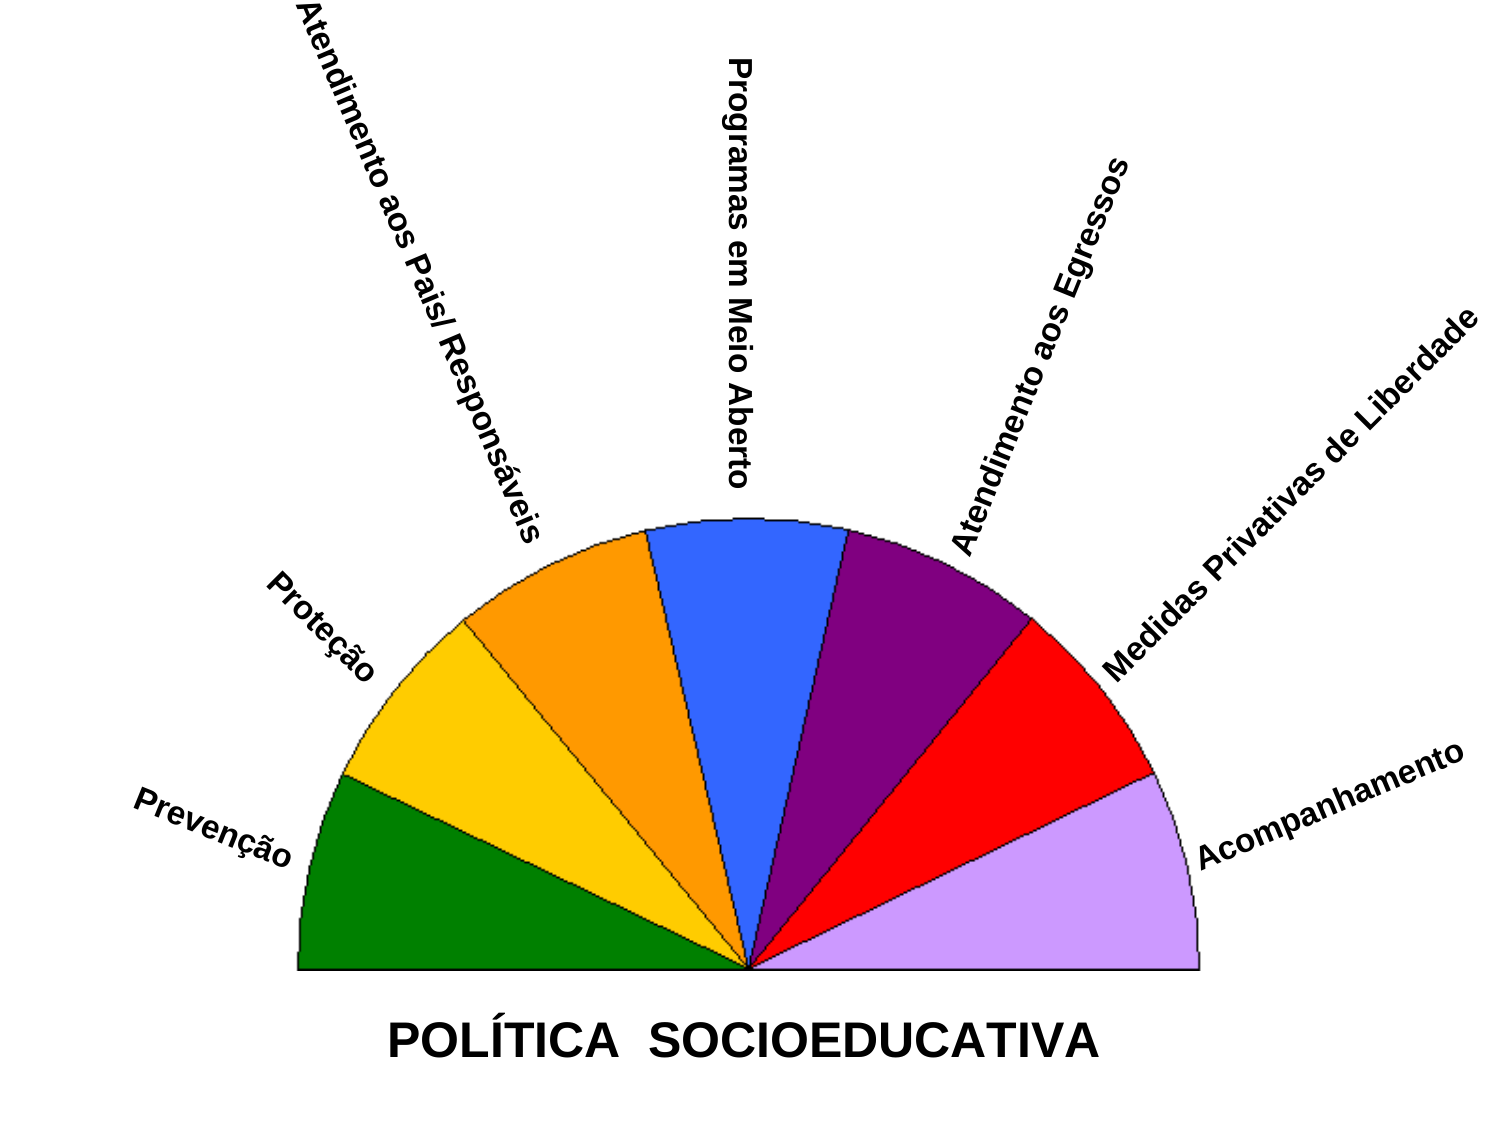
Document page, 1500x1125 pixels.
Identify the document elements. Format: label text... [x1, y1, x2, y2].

text_box Proteção [244, 545, 405, 707]
picture [260, 503, 1240, 971]
text_box Prevenção [112, 763, 317, 890]
text_box Programas em Meio Aberto [714, 42, 771, 551]
text_box POLÍTICA SOCIOEDUCATIVA [277, 999, 1211, 1075]
text_box Atendimento aos Pais/ Responsáveis [277, 0, 578, 587]
text_box Medidas Privativas de Liberdade [1077, 242, 1500, 705]
text_box Atendimento aos Egressos [926, 132, 1150, 579]
text_box Acompanhamento [1170, 715, 1487, 891]
